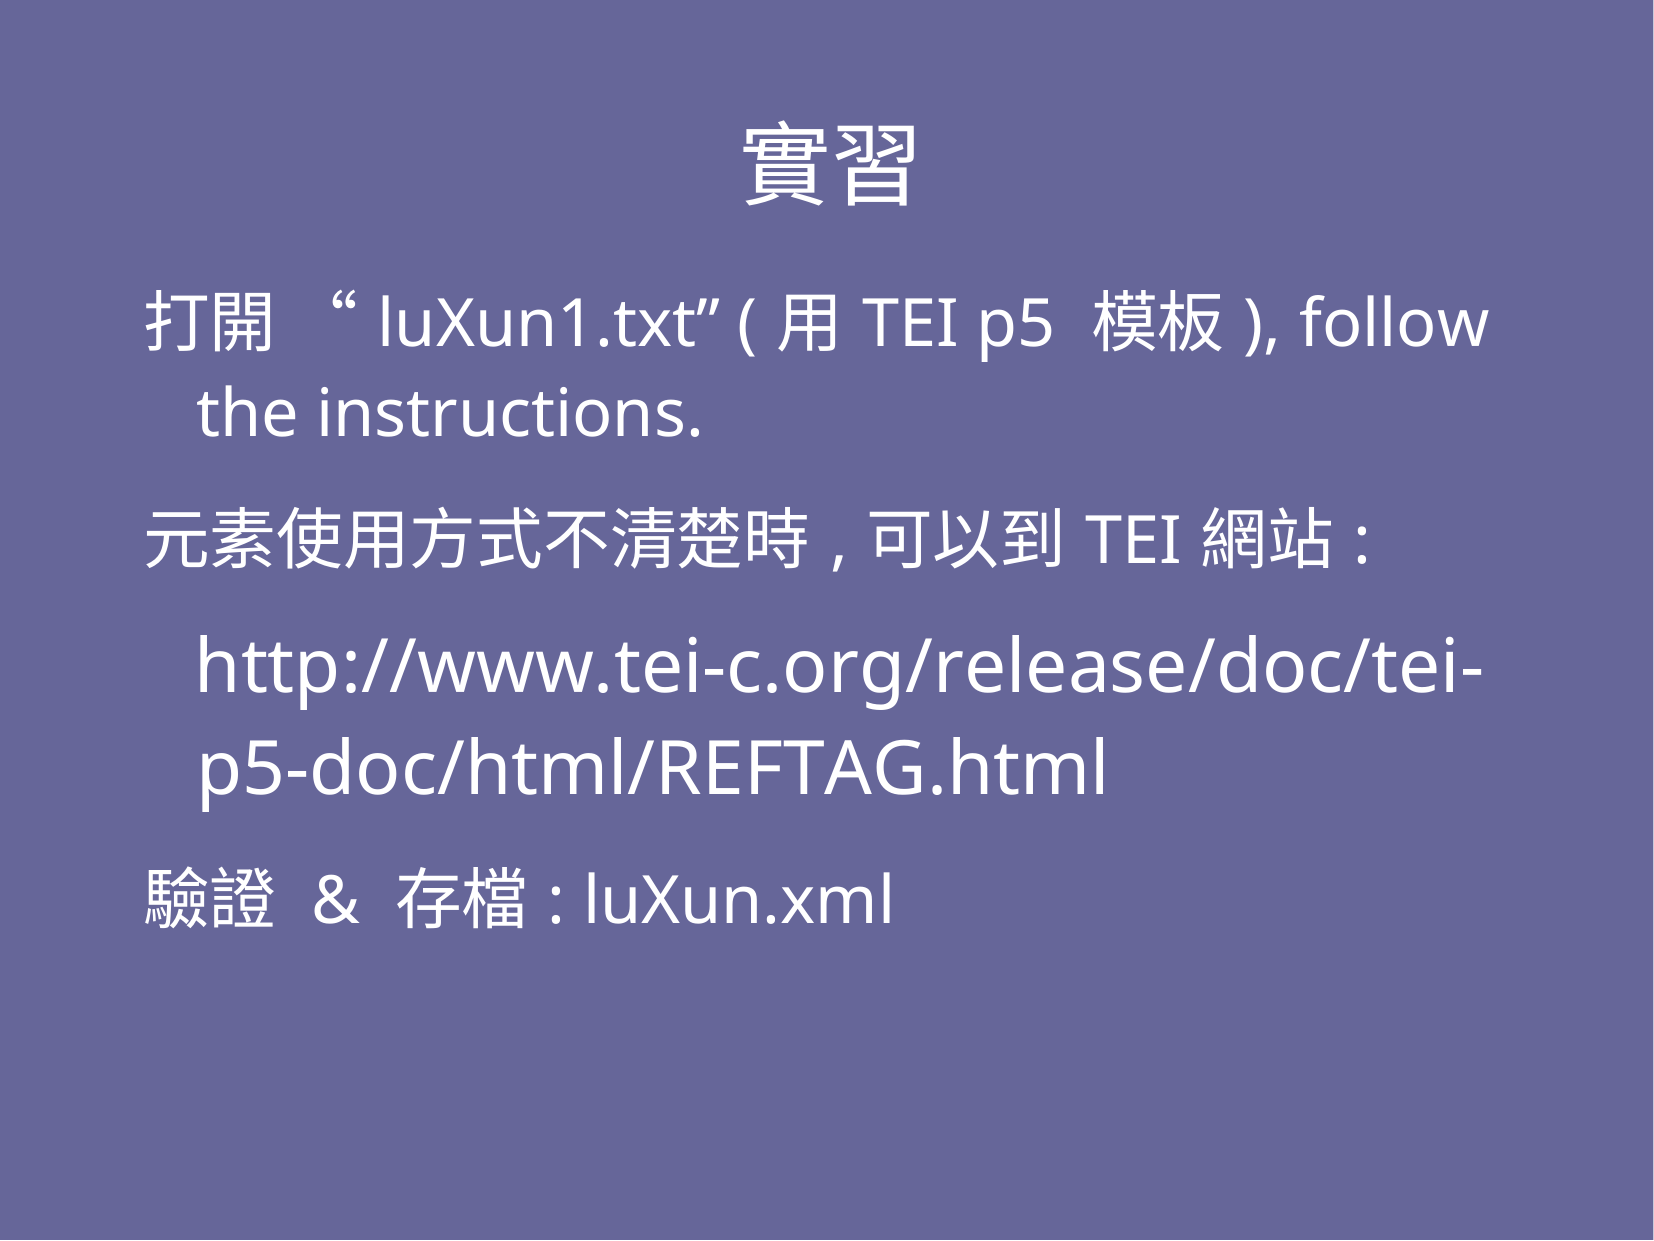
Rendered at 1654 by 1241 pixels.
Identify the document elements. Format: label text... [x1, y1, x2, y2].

list 打開 “luXun1.txt” (用TEI p5 模板), follow the instructions. 元素使用方式不清楚時,可以到TEI網站: http://www.tei-c.org/release/doc/tei-p5-doc/html/REFTAG.html 驗證 & 存檔: luXun.xml [125, 268, 1538, 1051]
title 實習 [125, 55, 1538, 263]
